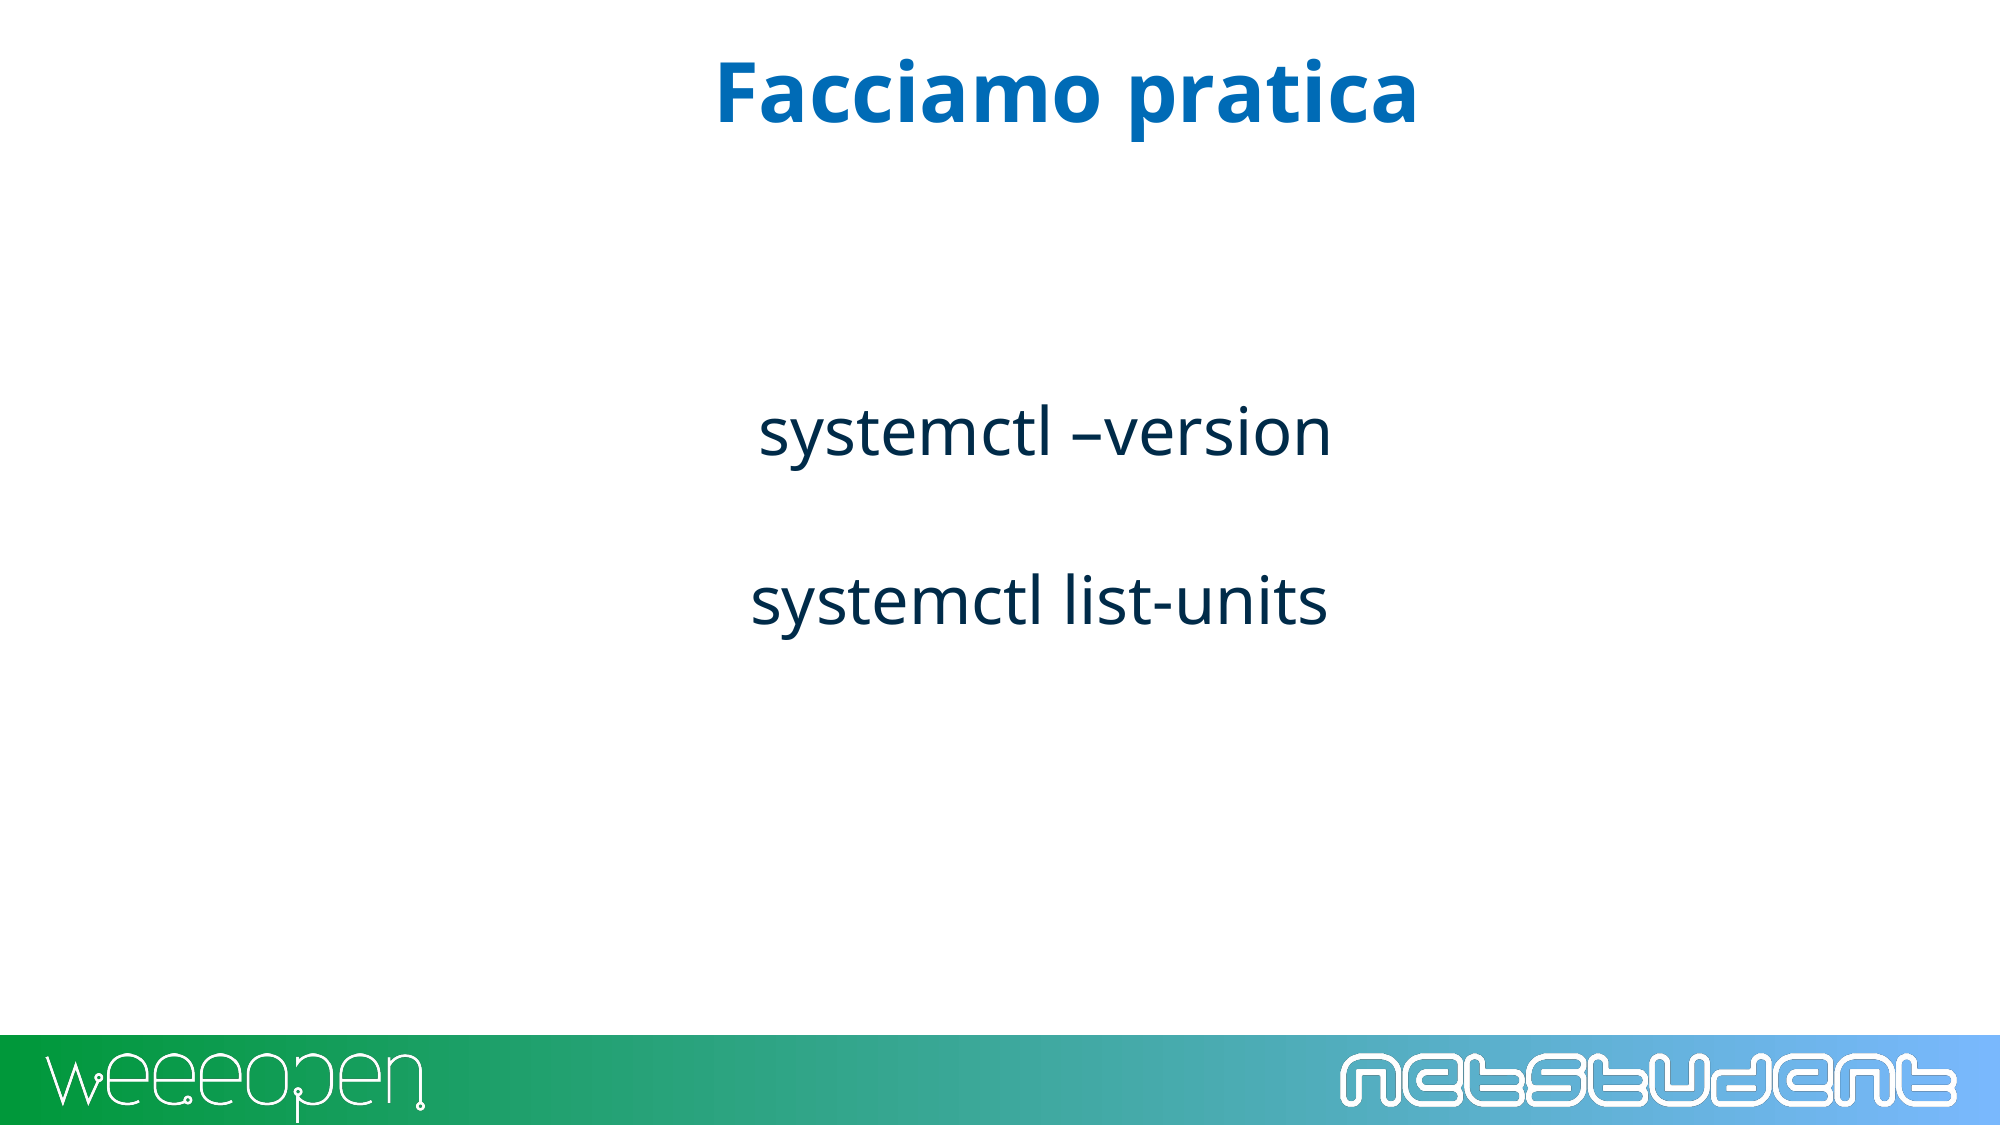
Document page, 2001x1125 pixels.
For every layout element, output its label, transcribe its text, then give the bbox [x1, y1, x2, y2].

picture [1340, 1053, 1957, 1107]
text_box Facciamo pratica [713, 33, 1287, 139]
text_box systemctl list-units [750, 553, 1230, 638]
picture [45, 1053, 425, 1123]
text_box [0, 0, 2000, 1125]
text_box systemctl –version [758, 384, 1238, 469]
